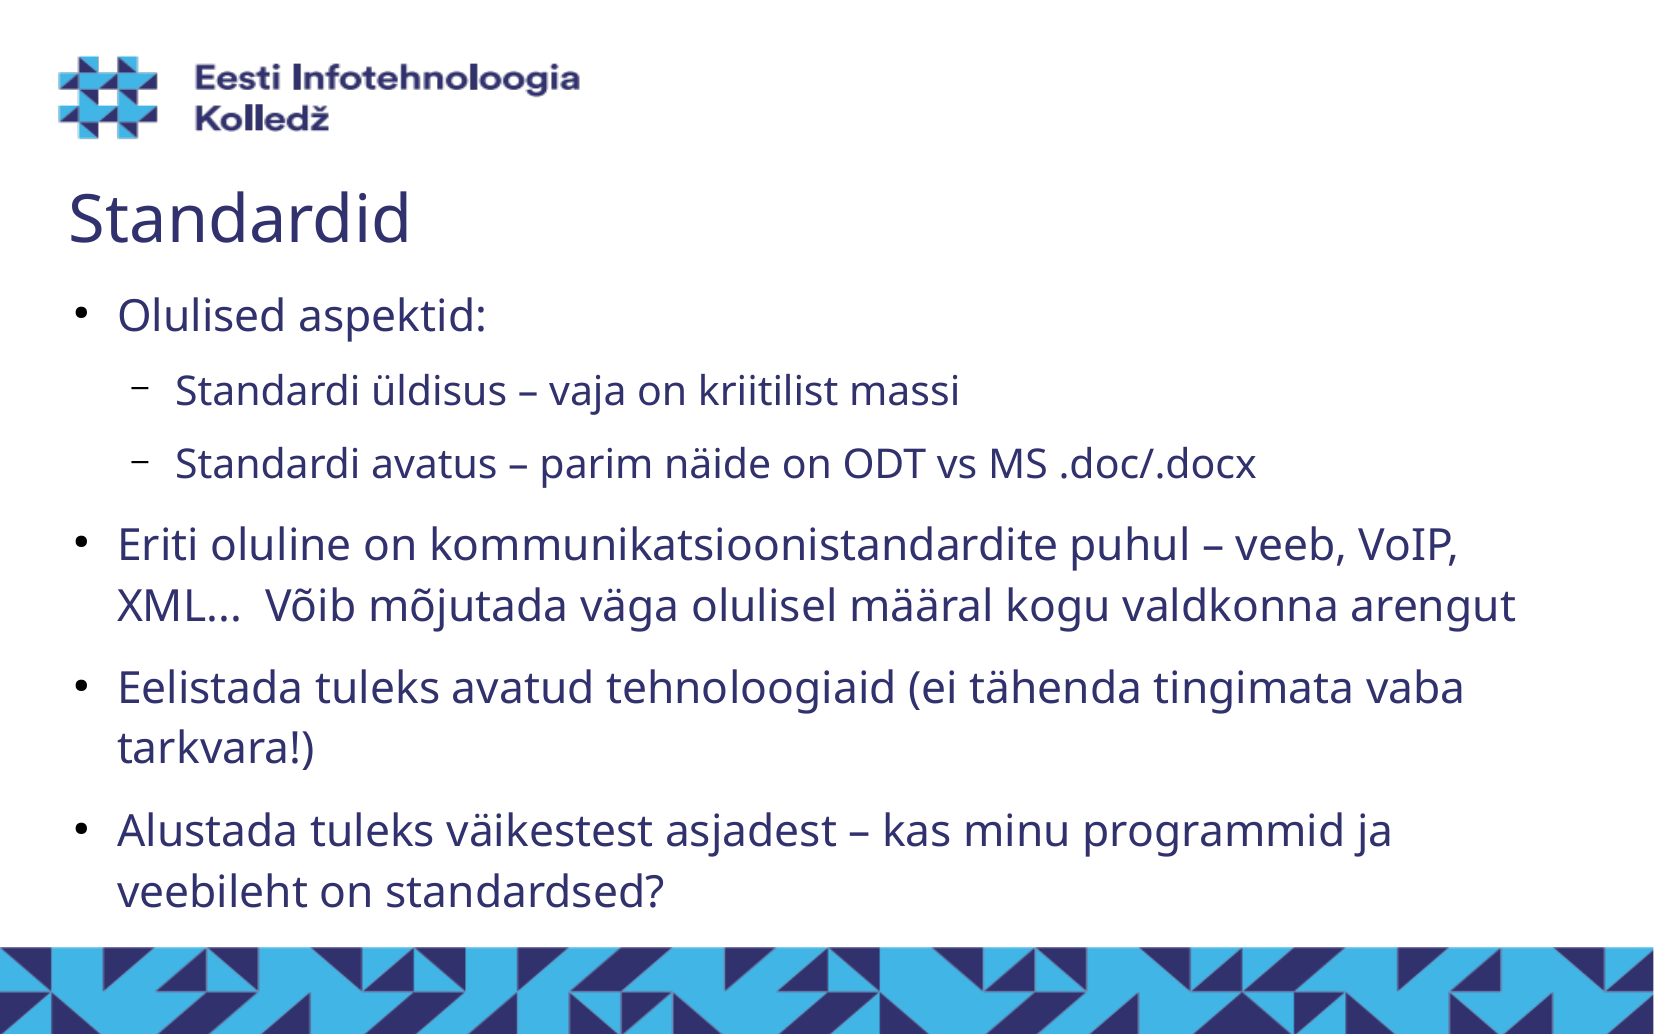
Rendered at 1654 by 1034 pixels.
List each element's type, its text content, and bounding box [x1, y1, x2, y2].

title Standardid [68, 147, 1536, 283]
list Olulised aspektid: Standardi üldisus – vaja on kriitilist massi Standardi avatus – parim näide on ODT vs MS .doc/.docx Eriti oluline on kommunikatsioonistandardite puhul – veeb, VoIP, XML... Võib mõjutada väga olulisel määral kogu valdkonna arengut Eelistada tuleks avatud tehnoloogiaid (ei tähenda tingimata vaba tarkvara!) Alustada tuleks väikestest asjadest – kas minu programmid ja veebileht on standardsed? [59, 283, 1595, 936]
